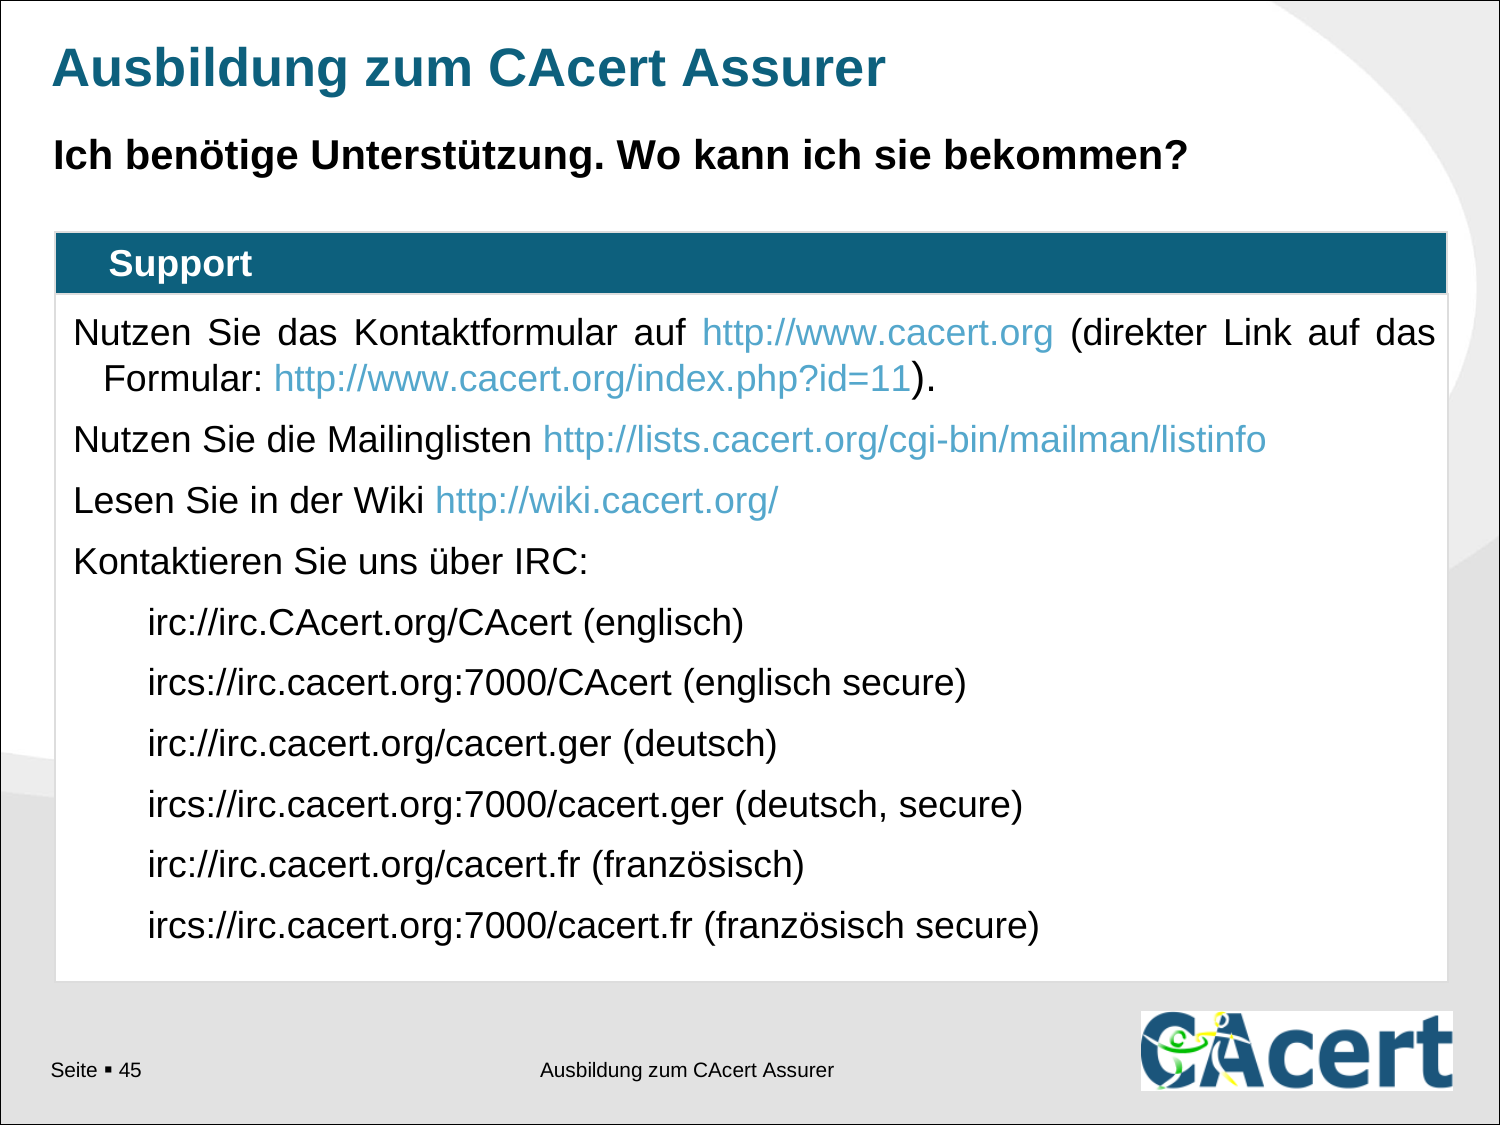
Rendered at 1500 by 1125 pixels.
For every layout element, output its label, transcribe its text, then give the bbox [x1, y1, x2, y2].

text_box Nutzen Sie das Kontaktformular auf http://www.cacert.org (direkter Link auf das Formular: http://www.cacert.org/index.php?id=11). Nutzen Sie die Mailinglisten http://lists.cacert.org/cgi-bin/mailman/listinfo Lesen Sie in der Wiki http://wiki.cacert.org/ Kontaktieren Sie uns über IRC: irc://irc.CAcert.org/CAcert (englisch) ircs://irc.cacert.org:7000/CAcert (englisch secure) irc://irc.cacert.org/cacert.ger (deutsch) ircs://irc.cacert.org:7000/cacert.ger (deutsch, secure) irc://irc.cacert.org/cacert.fr (französisch) ircs://irc.cacert.org:7000/cacert.fr (französisch secure) [55, 294, 1448, 983]
title Ausbildung zum CAcert Assurer [51, 19, 1450, 118]
text_box Ich benötige Unterstützung. Wo kann ich sie bekommen? [53, 125, 1448, 185]
text_box Support [55, 232, 1447, 294]
picture [1, 1, 1499, 1124]
